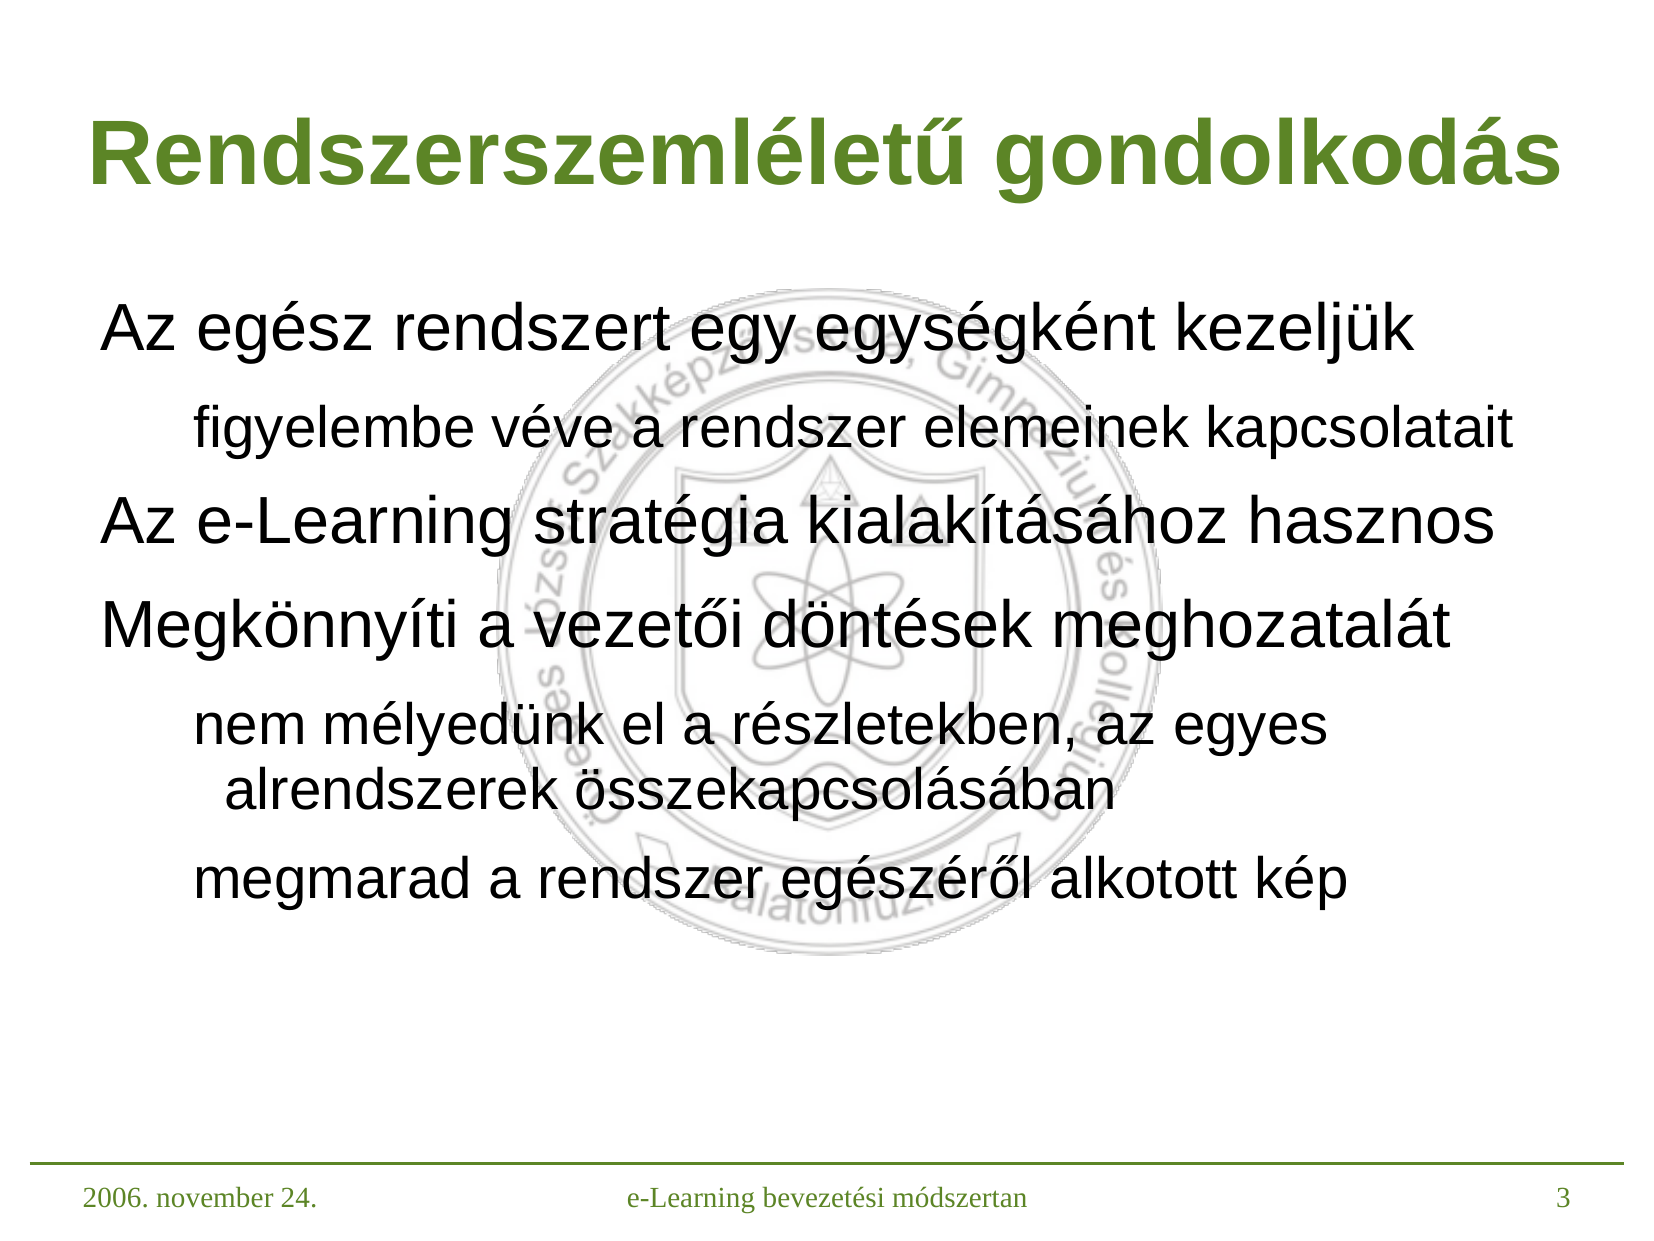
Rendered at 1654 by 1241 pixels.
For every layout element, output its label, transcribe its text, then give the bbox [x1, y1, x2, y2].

list Az egész rendszert egy egységként kezeljük figyelembe véve a rendszer elemeinek kapcsolatait Az e-Learning stratégia kialakításához hasznos Megkönnyíti a vezetői döntések meghozatalát nem mélyedünk el a részletekben, az egyes alrendszerek összekapcsolásában megmarad a rendszer egészéről alkotott kép [82, 290, 1571, 1109]
title Rendszerszemléletű gondolkodás [82, 49, 1571, 257]
